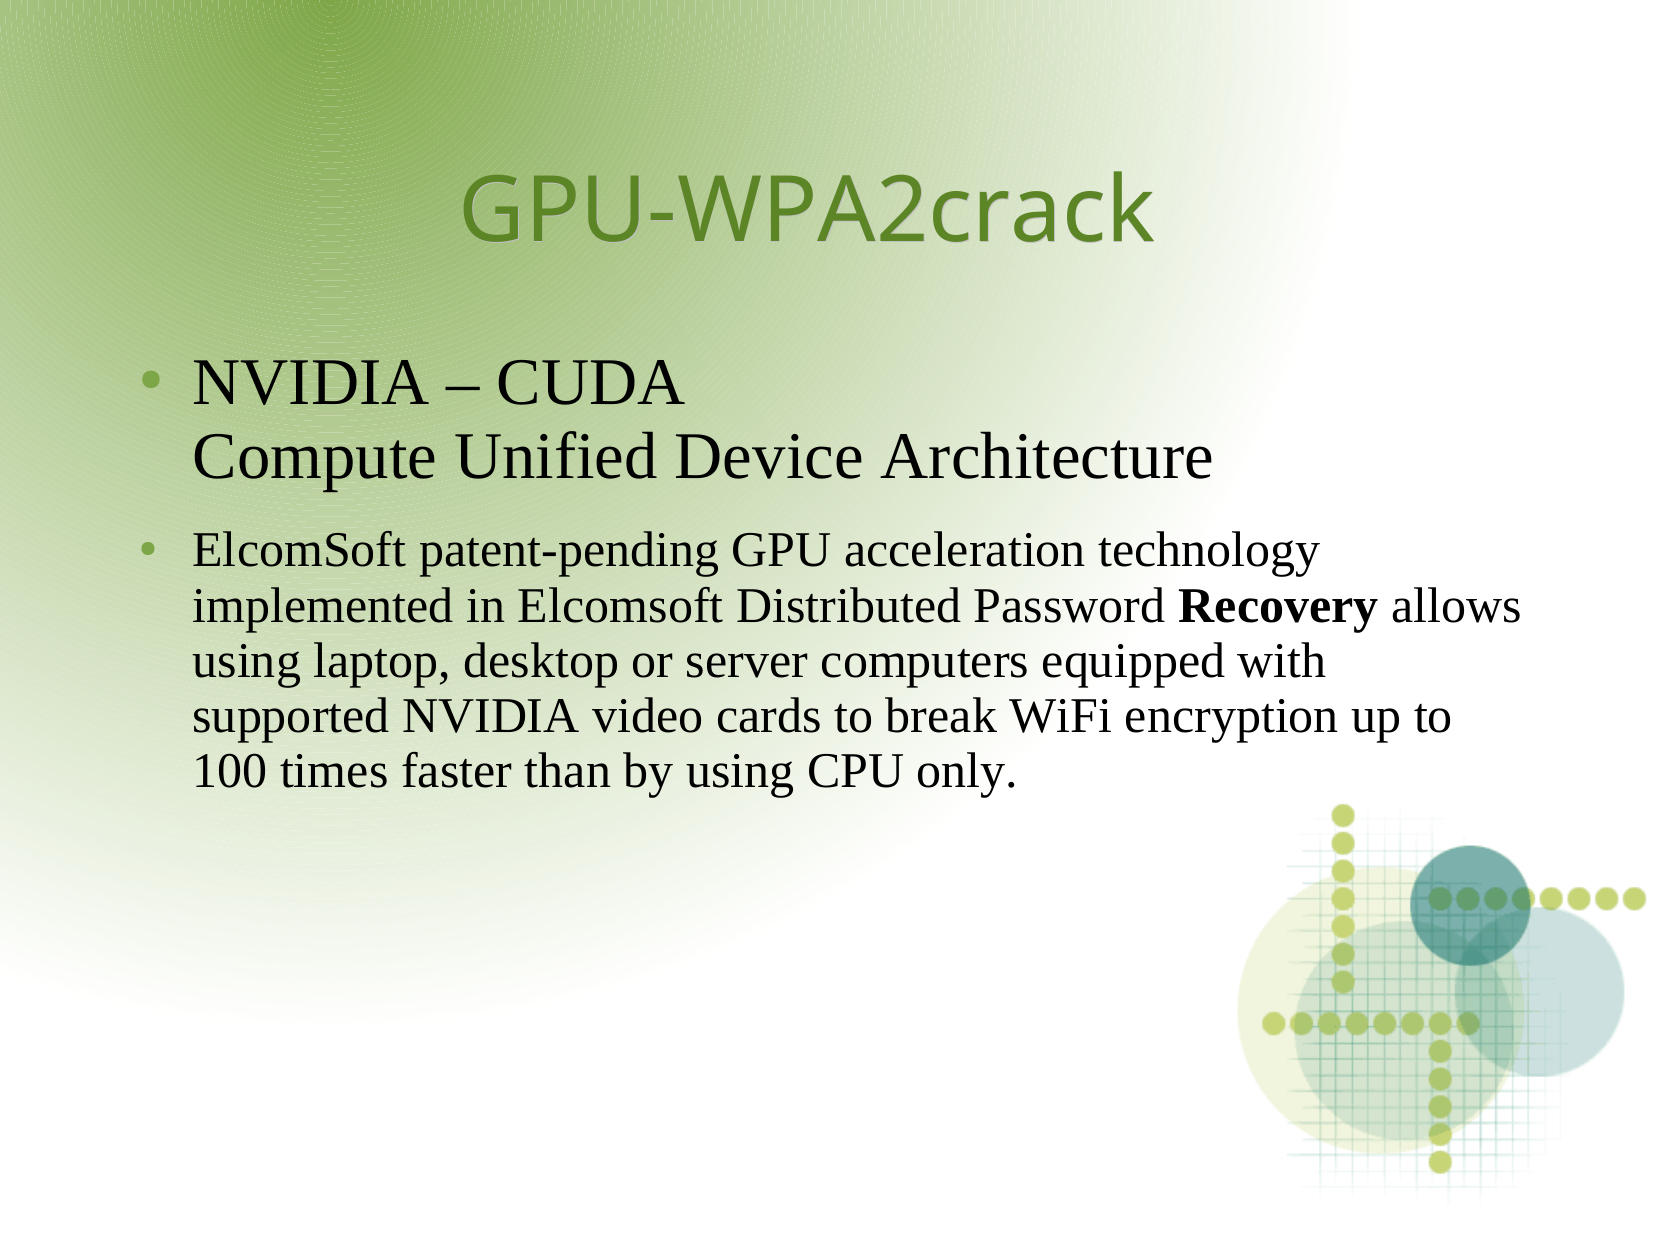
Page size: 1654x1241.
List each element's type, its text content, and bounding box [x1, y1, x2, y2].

picture [1224, 792, 1654, 1211]
list NVIDIA – CUDA Compute Unified Device Architecture ElcomSoft patent-pending GPU acceleration technology implemented in Elcomsoft Distributed Password Recovery allows using laptop, desktop or server computers equipped with supported NVIDIA video cards to break WiFi encryption up to 100 times faster than by using CPU only. [121, 344, 1534, 1127]
title GPU-WPA2crack [121, 102, 1534, 311]
